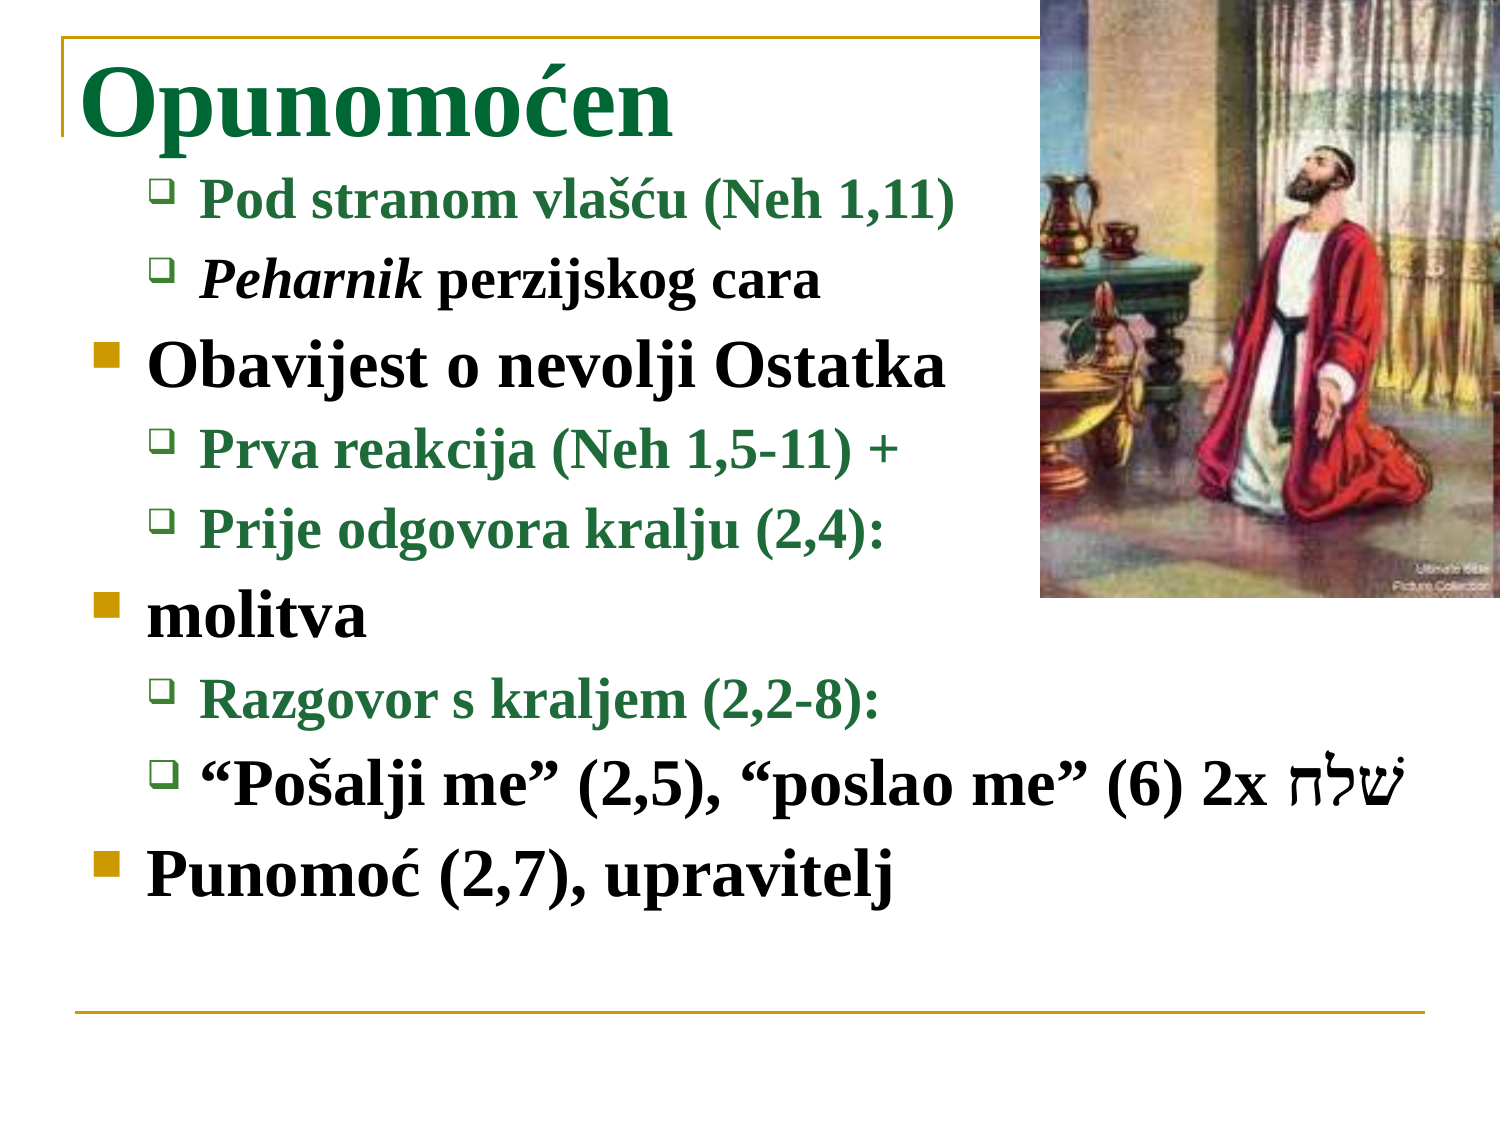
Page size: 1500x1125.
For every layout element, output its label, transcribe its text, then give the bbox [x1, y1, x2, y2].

picture [1040, 0, 1500, 598]
list Pod stranom vlašću (Neh 1,11) Peharnik perzijskog cara Obavijest o nevolji Ostatka Prva reakcija (Neh 1,5-11) + Prije odgovora kralju (2,4): molitva Razgovor s kraljem (2,2-8): “Pošalji me” (2,5), “poslao me” (6) 2x שׁלח Punomoć (2,7), upravitelj [74, 160, 1424, 1006]
title Opunomoćen [63, 25, 1040, 213]
